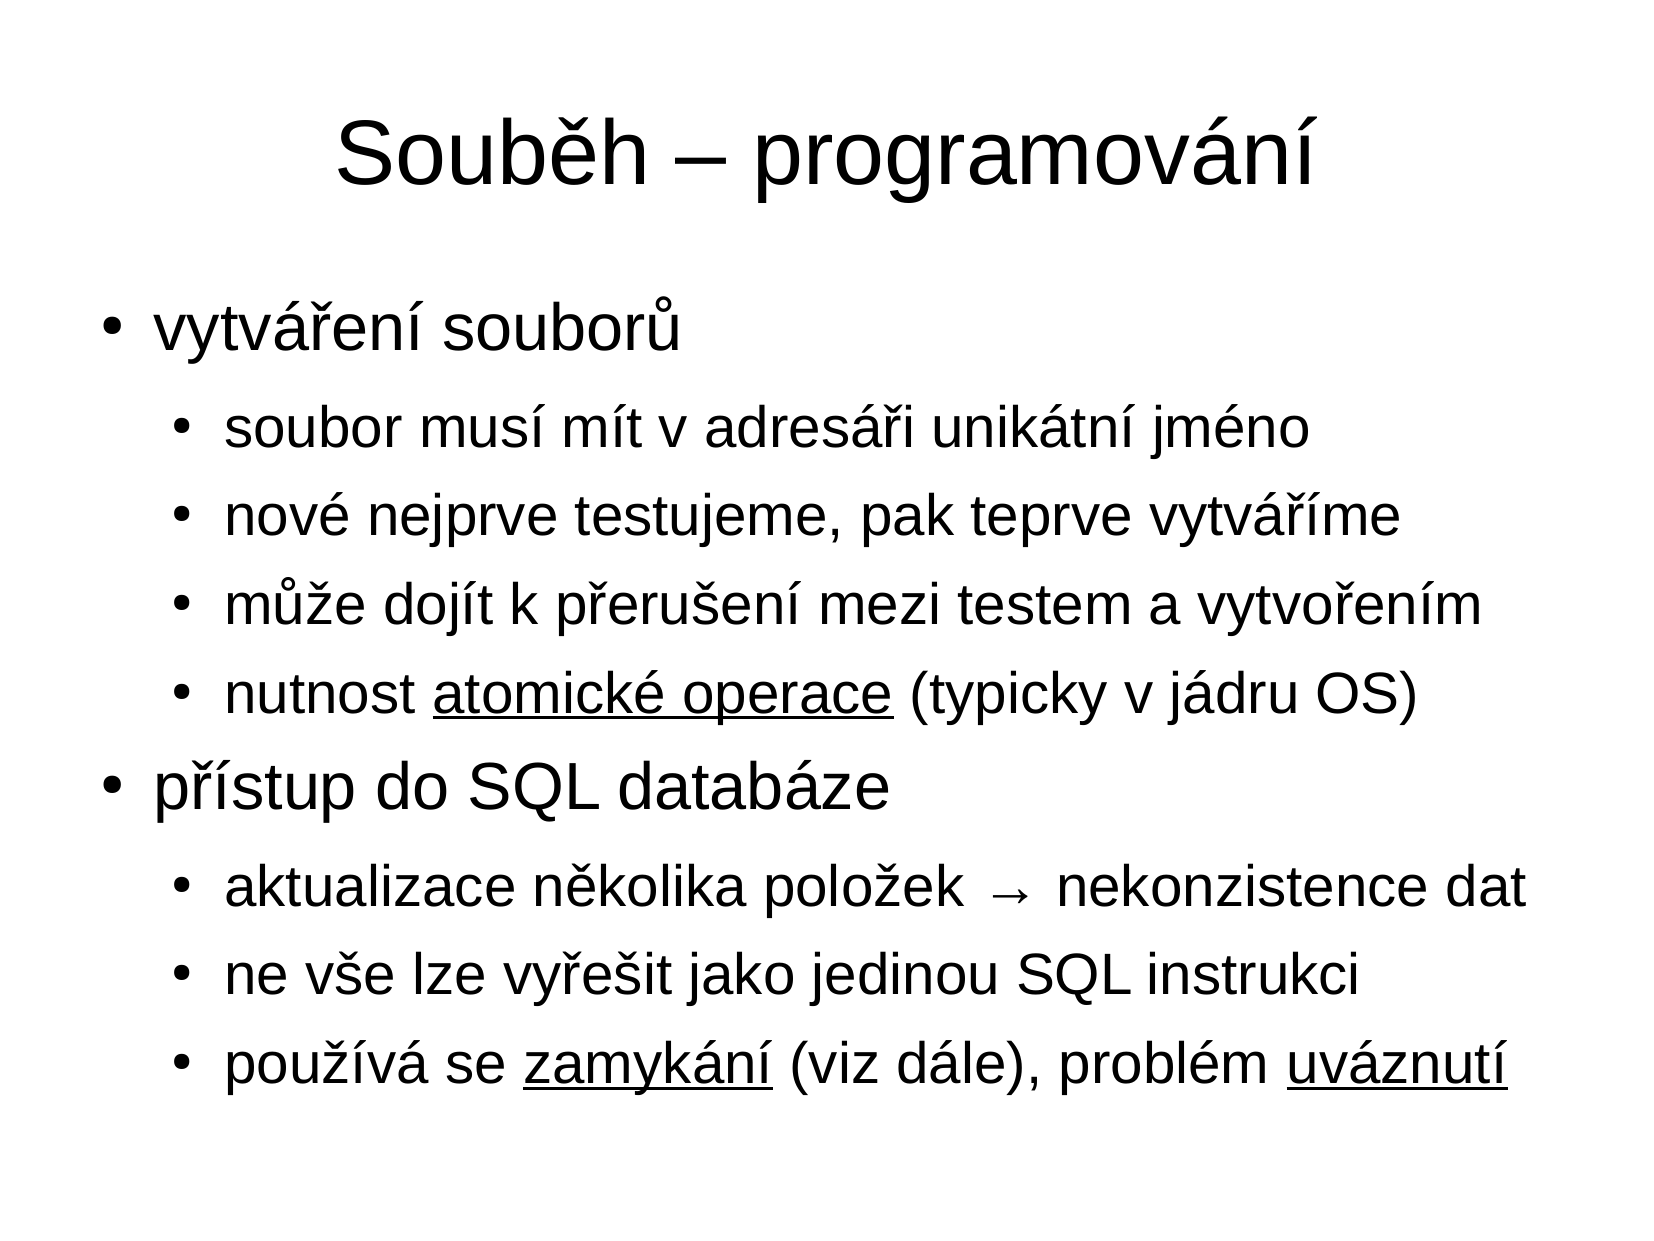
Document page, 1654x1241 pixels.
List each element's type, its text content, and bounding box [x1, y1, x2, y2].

title Souběh – programování [82, 56, 1571, 250]
list vytváření souborů soubor musí mít v adresáři unikátní jméno nové nejprve testujeme, pak teprve vytváříme může dojít k přerušení mezi testem a vytvořením nutnost atomické operace (typicky v jádru OS) přístup do SQL databáze aktualizace několika položek → nekonzistence dat ne vše lze vyřešit jako jedinou SQL instrukci používá se zamykání (viz dále), problém uváznutí [82, 290, 1571, 1096]
